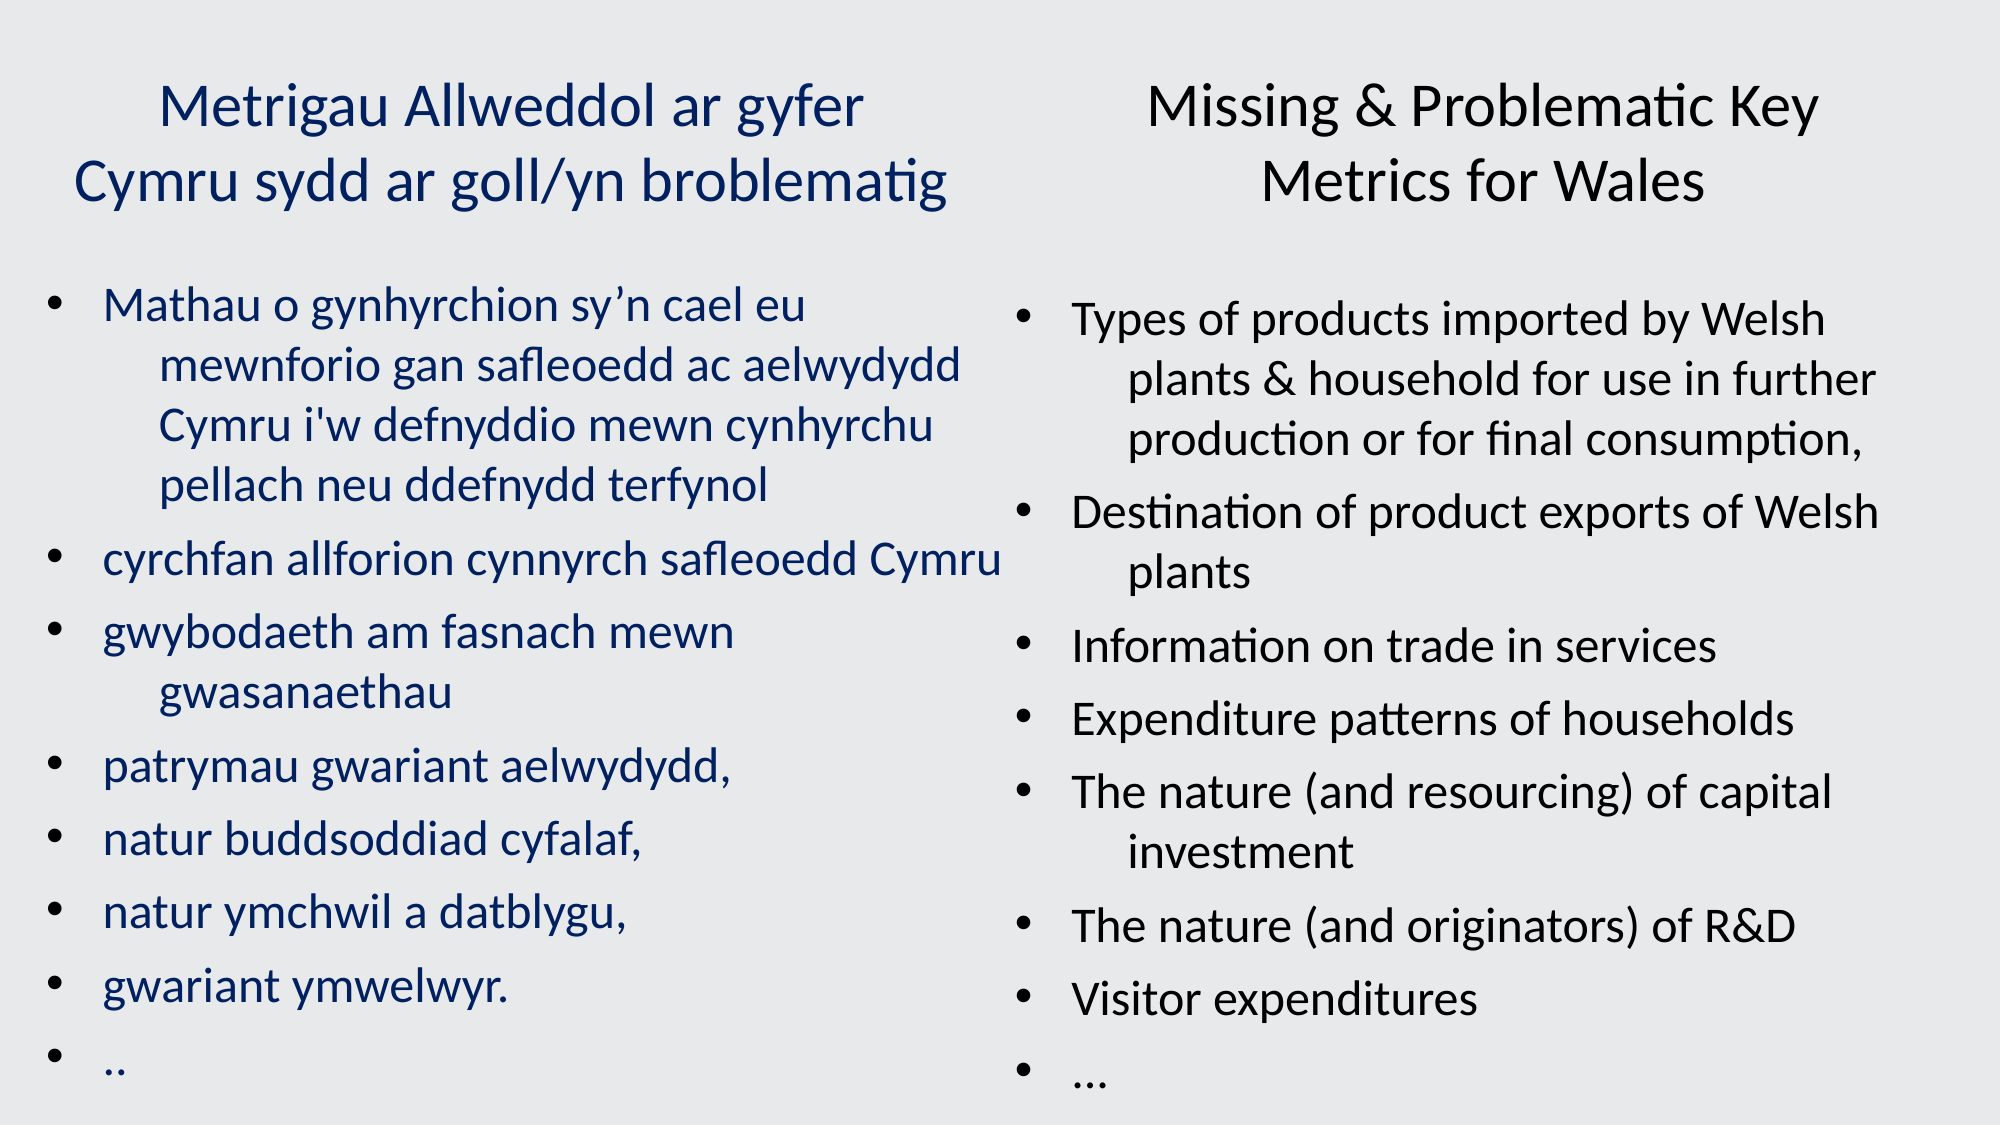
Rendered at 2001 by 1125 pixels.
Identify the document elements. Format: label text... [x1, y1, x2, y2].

text_box Metrigau Allweddol ar gyfer Cymru sydd ar goll/yn broblematig [56, 45, 968, 233]
list Mathau o gynhyrchion sy’n cael eu mewnforio gan safleoedd ac aelwydydd Cymru i'w defnyddio mewn cynhyrchu pellach neu ddefnydd terfynol cyrchfan allforion cynnyrch safleoedd Cymru gwybodaeth am fasnach mewn gwasanaethau patrymau gwariant aelwydydd, natur buddsoddiad cyfalaf, natur ymchwil a datblygu, gwariant ymwelwyr. .. [31, 264, 1026, 1125]
title Missing & Problematic Key Metrics for Wales [1067, 45, 1900, 233]
list Types of products imported by Welsh plants & household for use in further production or for final consumption, Destination of product exports of Welsh plants Information on trade in services Expenditure patterns of households The nature (and resourcing) of capital investment The nature (and originators) of R&D Visitor expenditures ... [1026, 277, 1969, 1125]
